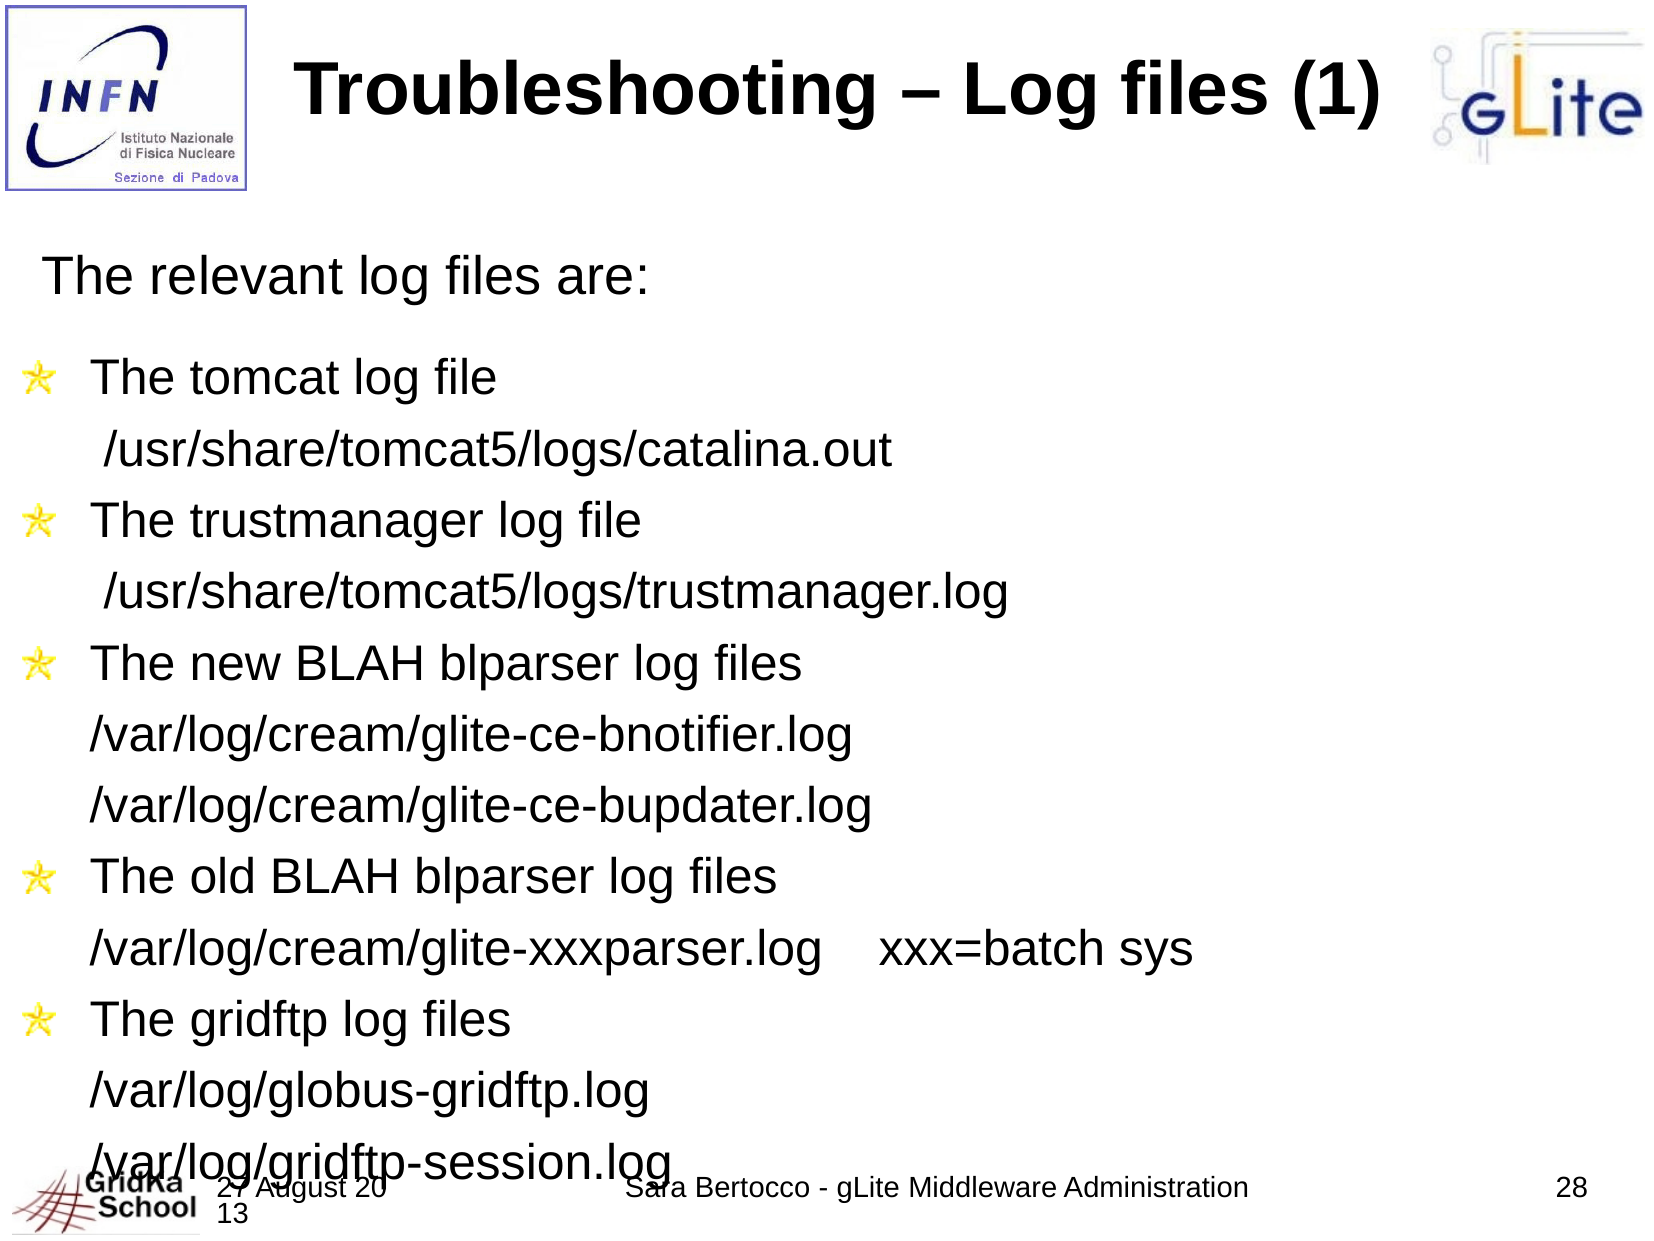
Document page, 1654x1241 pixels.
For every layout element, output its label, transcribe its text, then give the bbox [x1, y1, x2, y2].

text_box The relevant log files are: The tomcat log file /usr/share/tomcat5/logs/catalina.out The trustmanager log file /usr/share/tomcat5/logs/trustmanager.log The new BLAH blparser log files /var/log/cream/glite-ce-bnotifier.log /var/log/cream/glite-ce-bupdater.log The old BLAH blparser log files /var/log/cream/glite-xxxparser.log xxx=batch sys The gridftp log files /var/log/globus-gridftp.log /var/log/gridftp-session.log [7, 207, 1594, 1168]
picture [5, 5, 247, 191]
title Troubleshooting – Log files (1) [5, 0, 1645, 178]
picture [12, 1168, 200, 1235]
picture [1430, 28, 1645, 165]
picture [135, 1168, 147, 1176]
